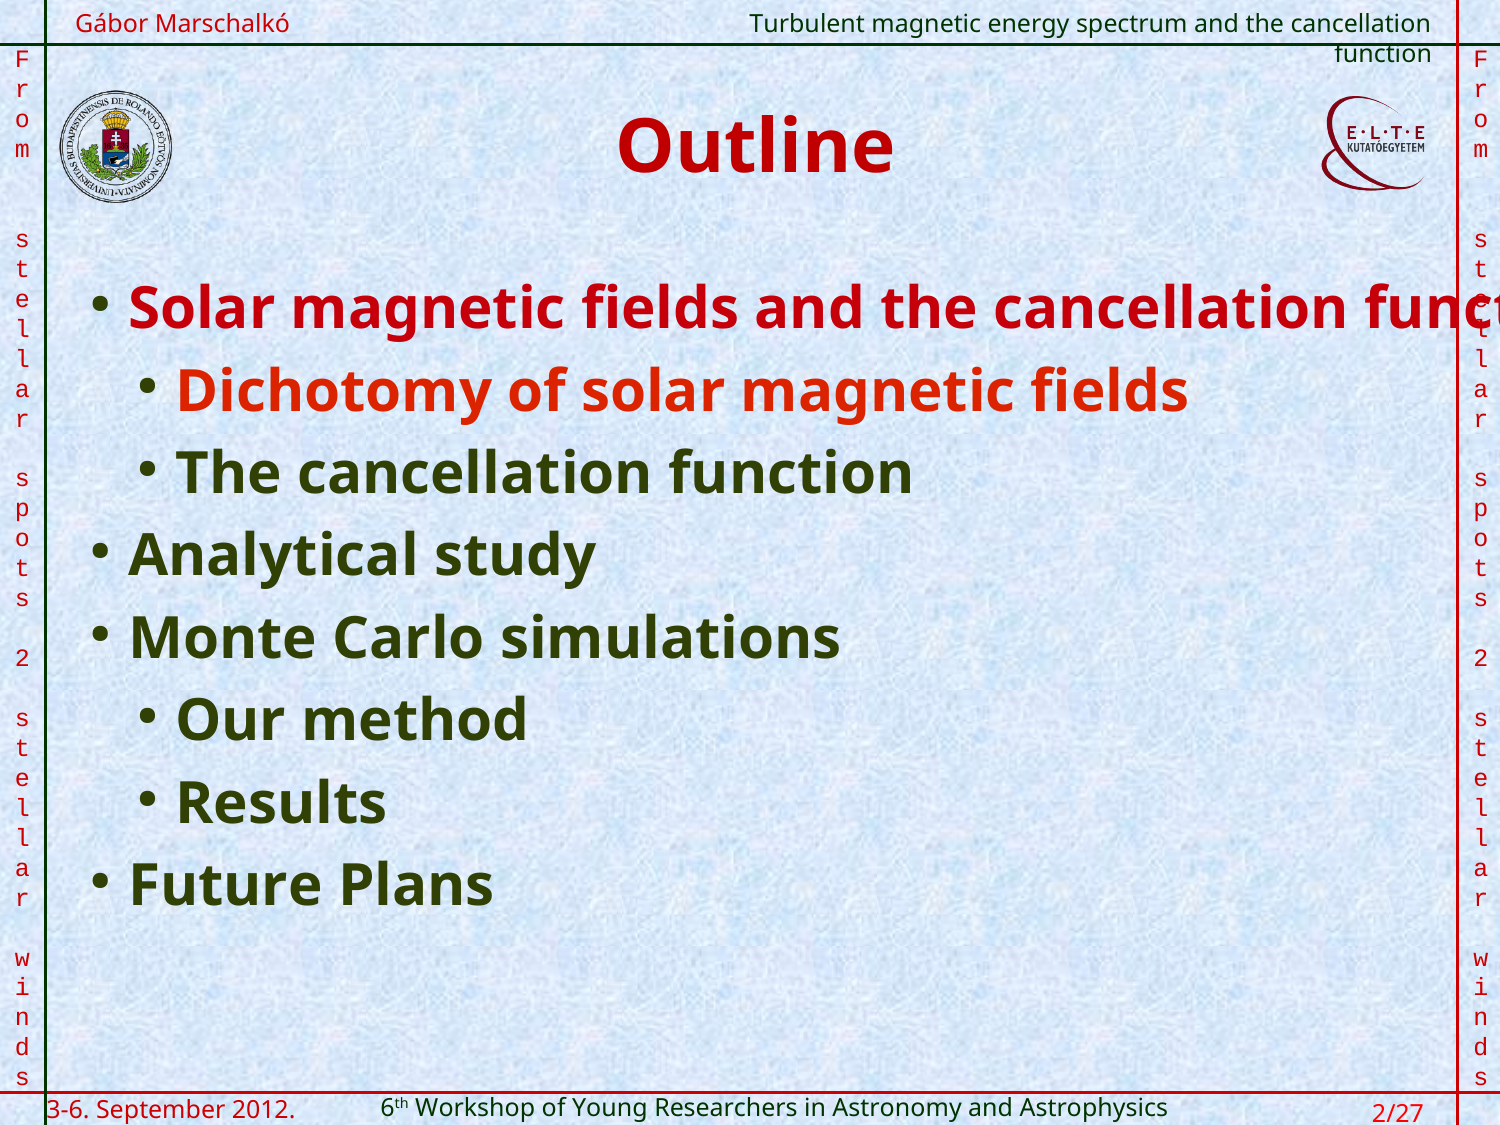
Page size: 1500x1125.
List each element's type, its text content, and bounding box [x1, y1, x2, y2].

picture [47, 1094, 1456, 1125]
text_box Solar magnetic fields and the cancellation function Dichotomy of solar magnetic fields The cancellation function Analytical study Monte Carlo simulations Our method Results Future Plans [75, 262, 1426, 1035]
text_box Outline [600, 90, 912, 196]
picture [47, 46, 1456, 1091]
picture [1459, 1094, 1500, 1125]
picture [0, 1094, 44, 1125]
picture [0, 46, 44, 1091]
picture [0, 0, 44, 43]
picture [47, 0, 1456, 43]
picture [1459, 46, 1500, 1091]
picture [1459, 0, 1500, 43]
